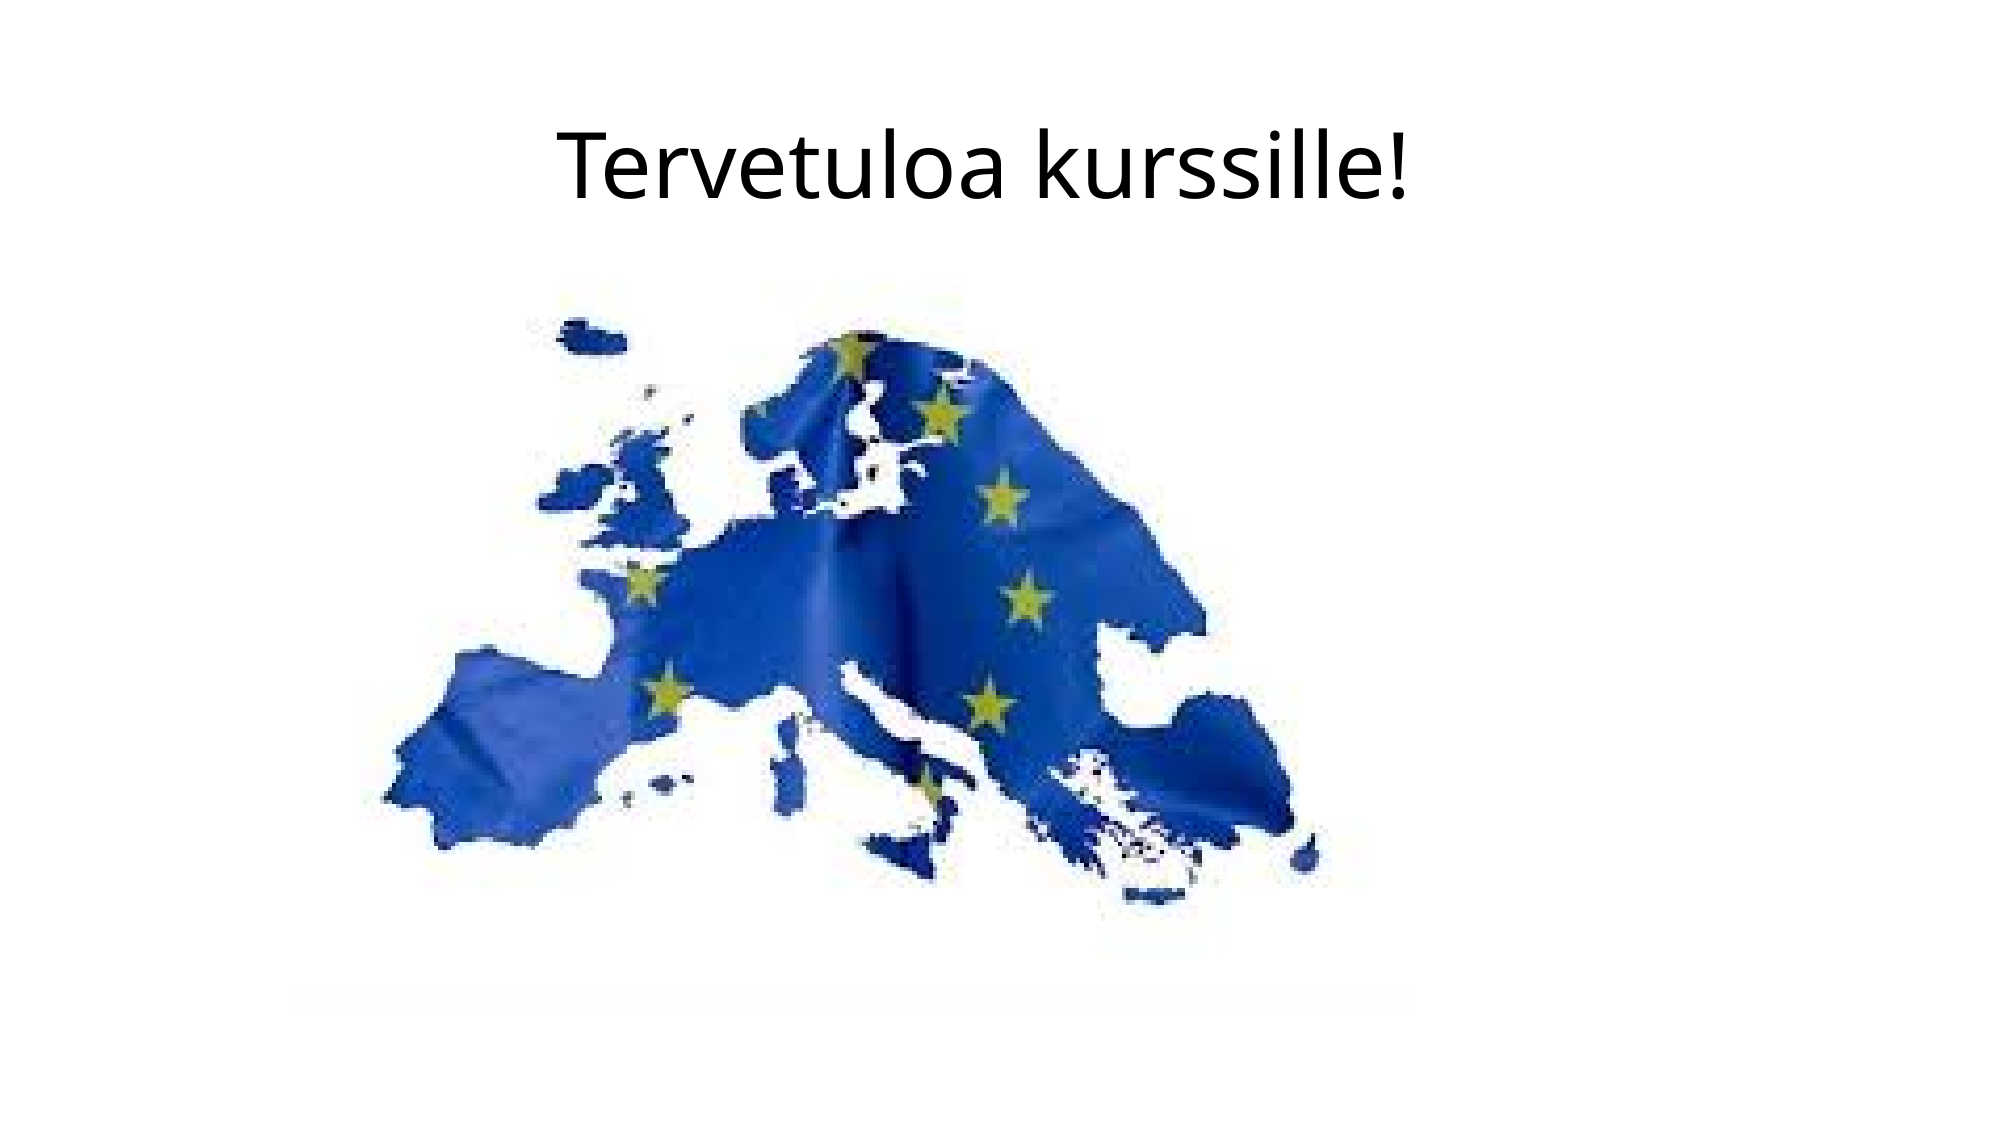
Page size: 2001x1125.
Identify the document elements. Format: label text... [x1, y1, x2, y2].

title Tervetuloa kurssille! [137, 59, 1863, 278]
picture [292, 217, 1412, 1010]
